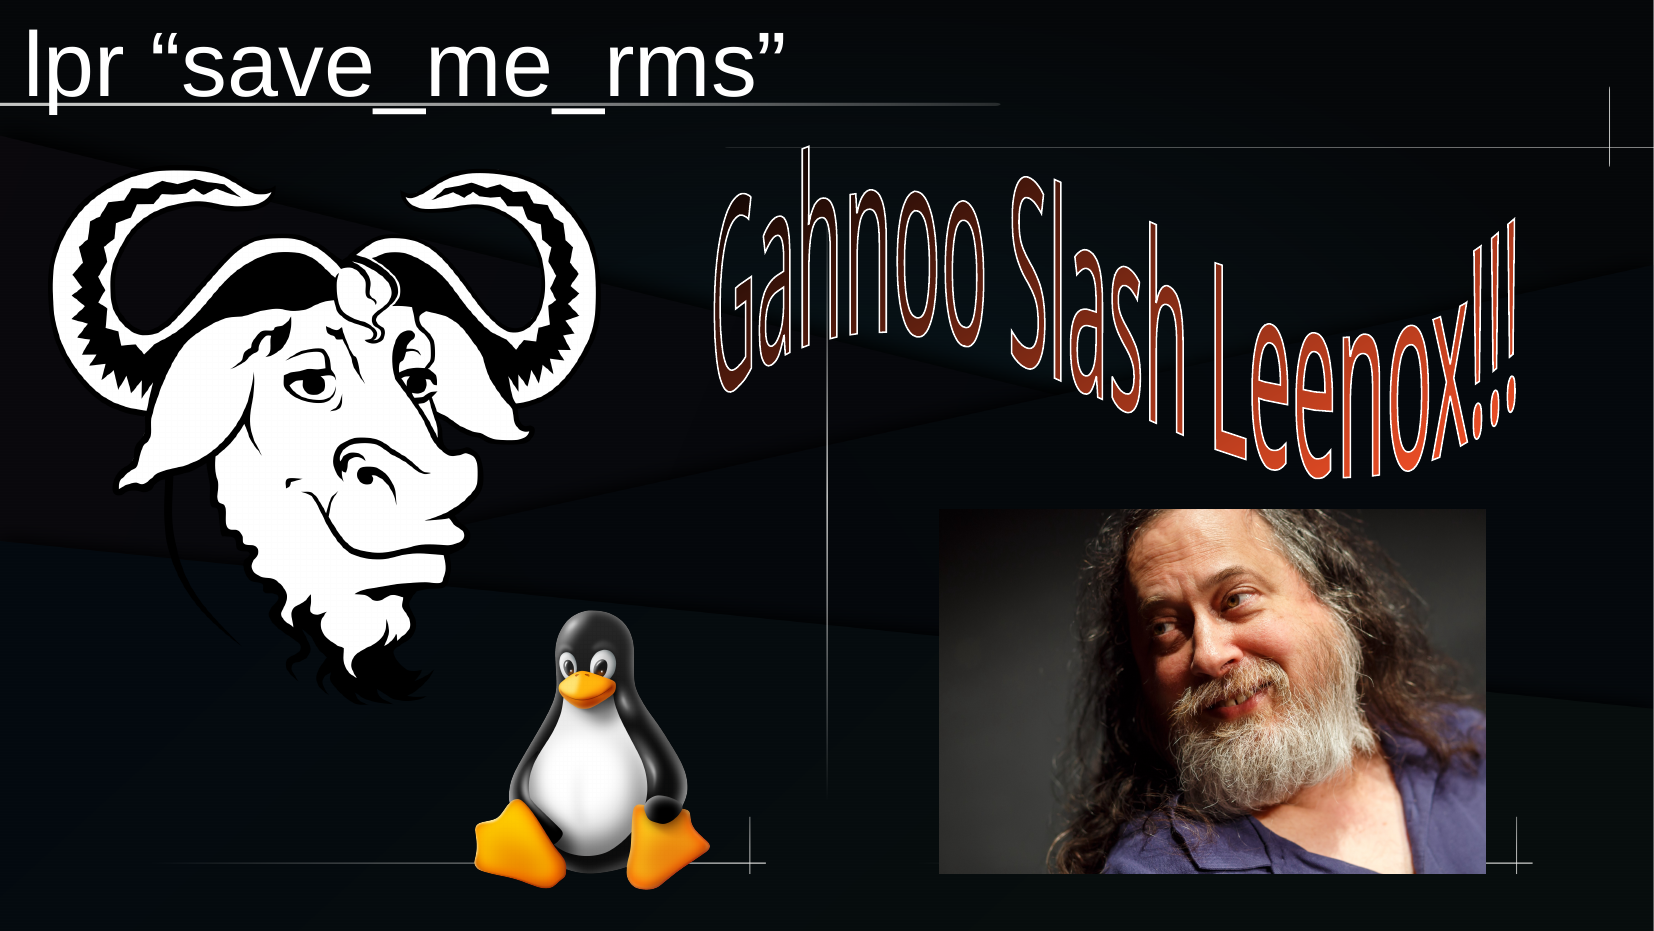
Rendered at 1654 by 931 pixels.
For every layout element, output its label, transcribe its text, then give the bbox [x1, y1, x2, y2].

text_box Gahnoo Slash Leenox!!! [1215, 262, 1246, 460]
text_box Gahnoo Slash Leenox!!! [802, 146, 837, 348]
text_box Gahnoo Slash Leenox!!! [945, 200, 984, 347]
text_box Gahnoo Slash Leenox!!! [1112, 266, 1141, 413]
text_box Gahnoo Slash Leenox!!! [1011, 176, 1045, 370]
text_box Gahnoo Slash Leenox!!! [1149, 221, 1184, 436]
text_box Gahnoo Slash Leenox!!! [1252, 323, 1288, 471]
text_box Gahnoo Slash Leenox!!! [897, 191, 937, 337]
text_box Gahnoo Slash Leenox!!! [1054, 179, 1061, 382]
text_box Gahnoo Slash Leenox!!! [714, 193, 752, 393]
text_box Gahnoo Slash Leenox!!! [1432, 302, 1468, 461]
text_box Gahnoo Slash Leenox!!! [1491, 232, 1499, 372]
text_box Gahnoo Slash Leenox!!! [759, 216, 790, 366]
picture [0, 0, 1654, 931]
text_box Gahnoo Slash Leenox!!! [850, 189, 887, 335]
text_box Gahnoo Slash Leenox!!! [1070, 249, 1103, 400]
text_box Gahnoo Slash Leenox!!! [1507, 218, 1515, 358]
title lpr “save_me_rms” [23, 11, 1589, 119]
text_box Gahnoo Slash Leenox!!! [1473, 245, 1481, 384]
text_box Gahnoo Slash Leenox!!! [1343, 334, 1380, 478]
text_box Gahnoo Slash Leenox!!! [1296, 332, 1333, 479]
text_box Gahnoo Slash Leenox!!! [1390, 325, 1429, 472]
